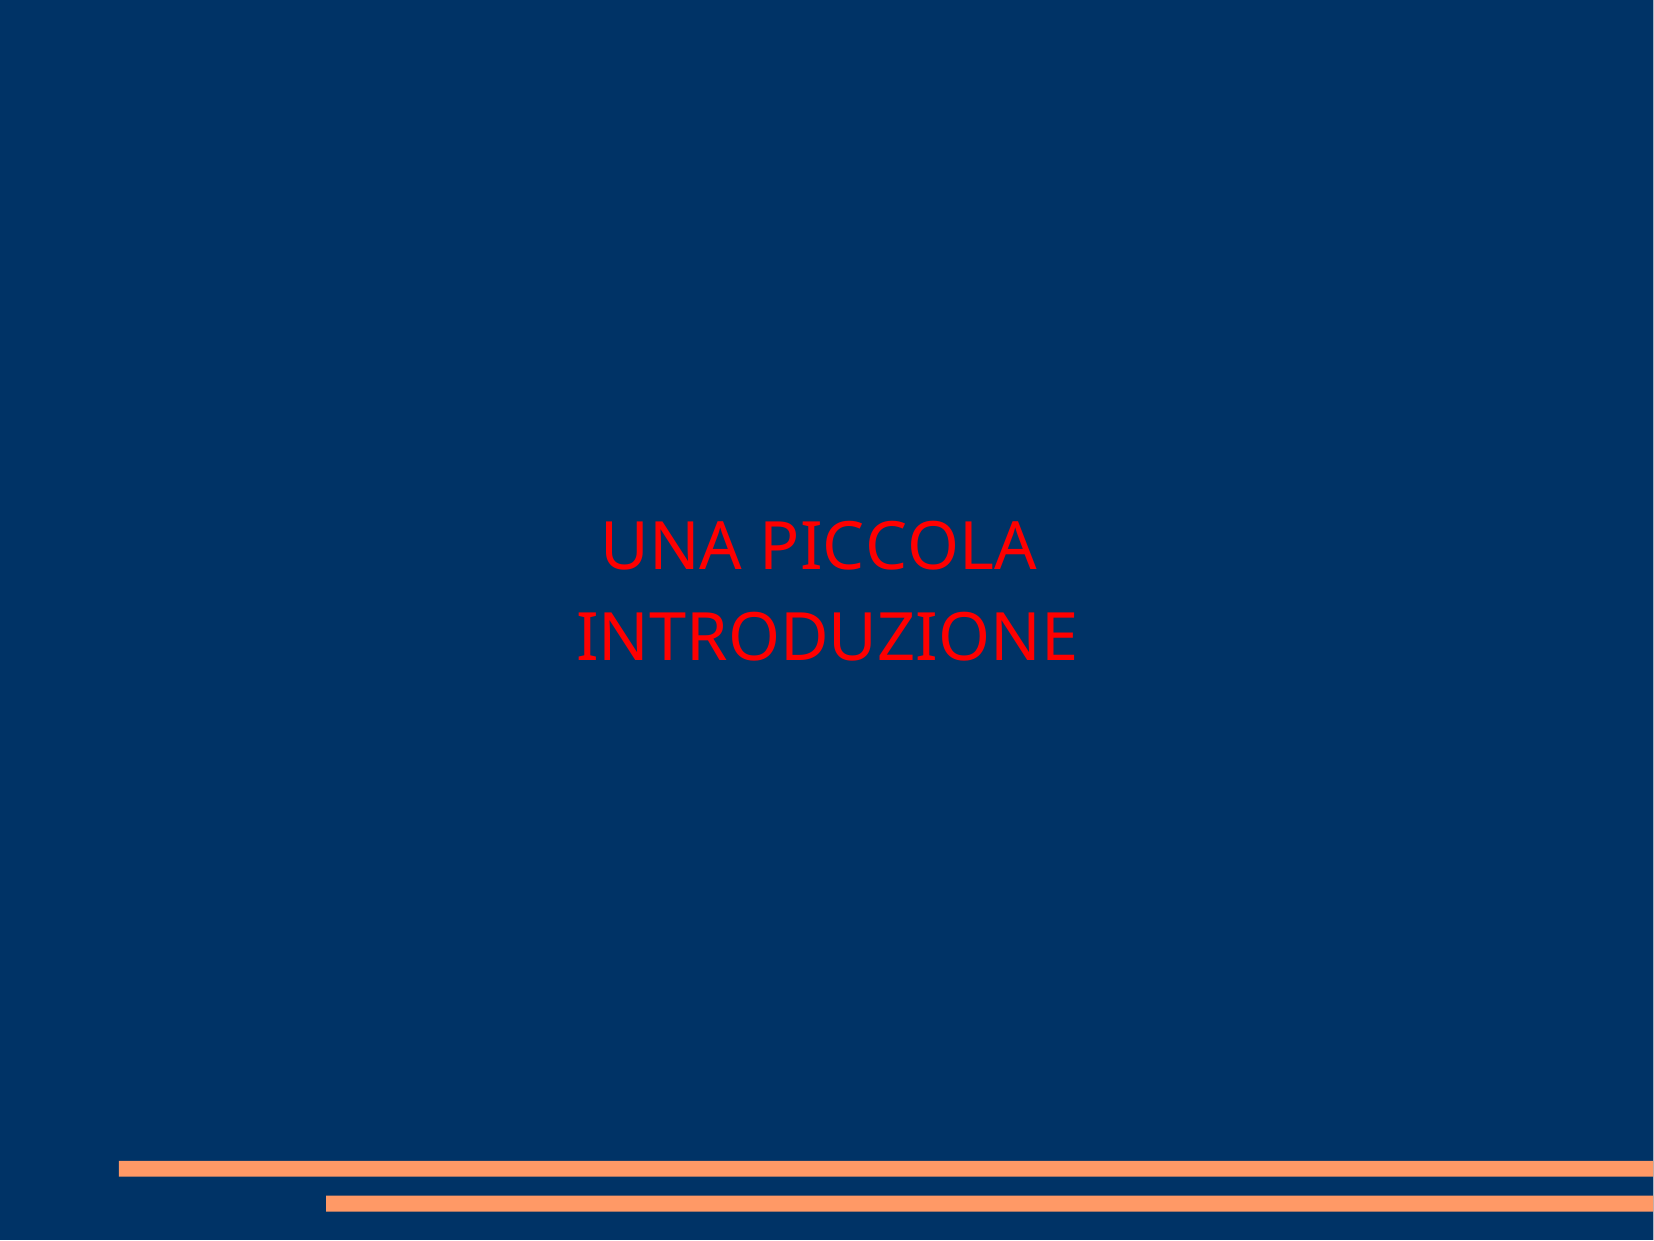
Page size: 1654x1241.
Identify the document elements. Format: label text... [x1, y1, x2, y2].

subtitle UNA PICCOLA INTRODUZIONE [121, 46, 1534, 1132]
